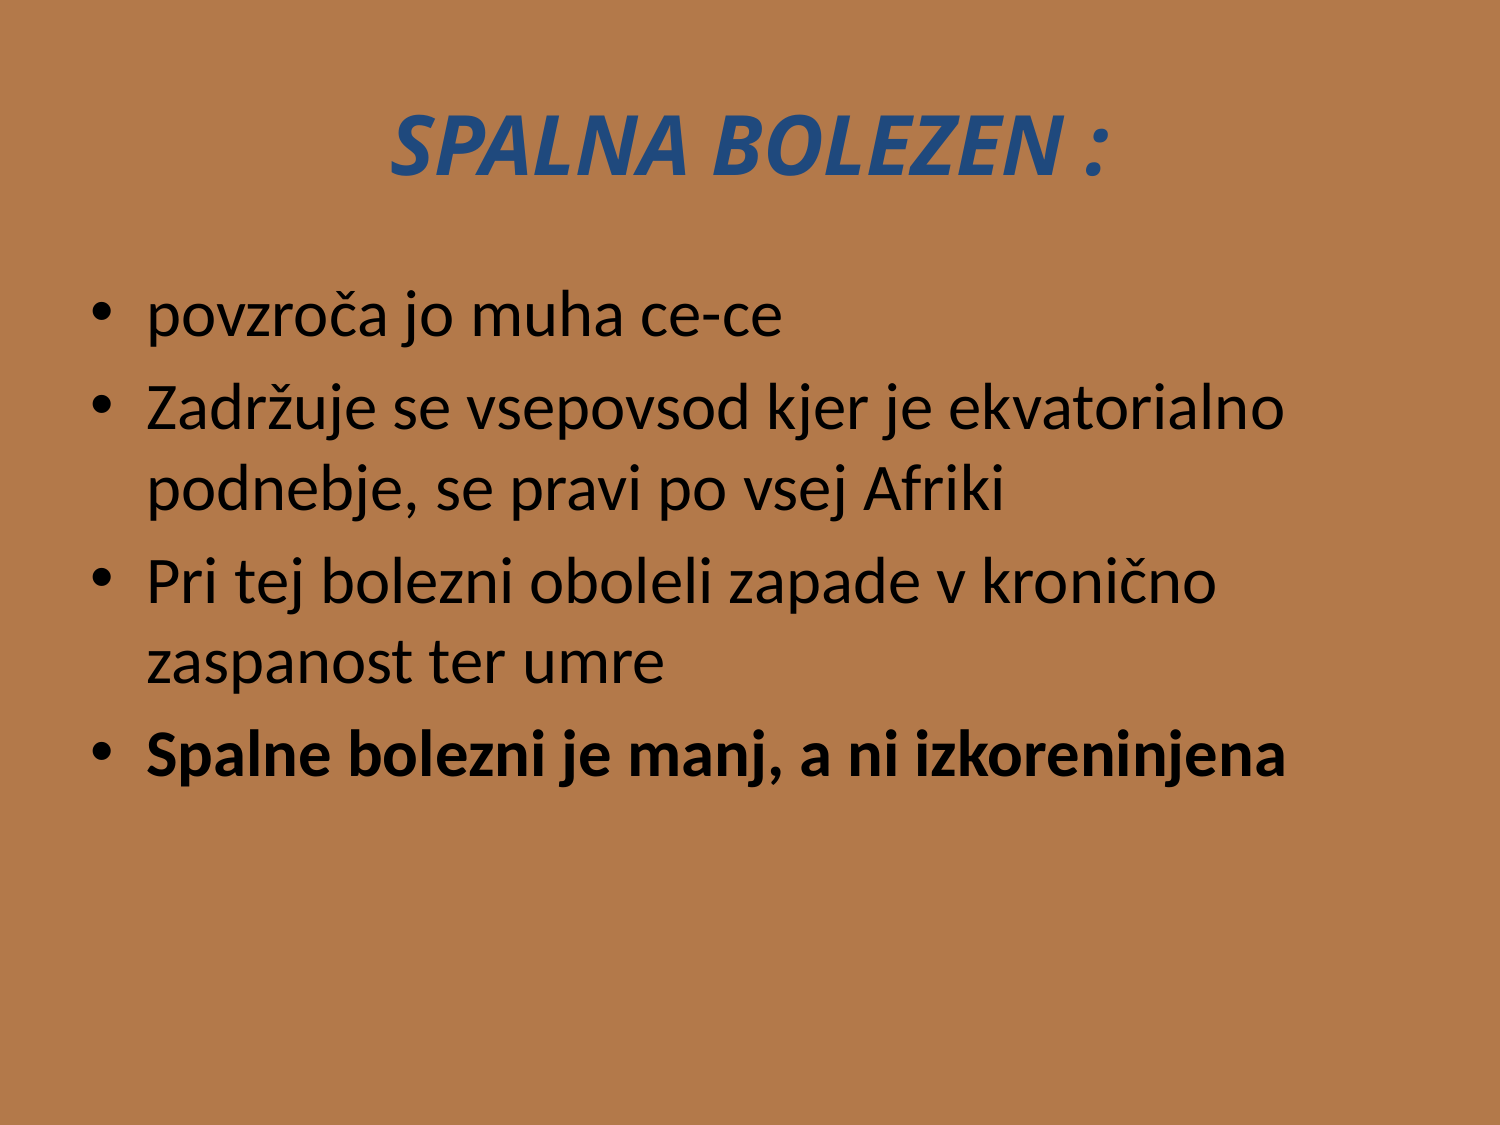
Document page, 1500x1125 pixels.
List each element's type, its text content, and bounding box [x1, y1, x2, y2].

title SPALNA BOLEZEN : [75, 45, 1425, 233]
list povzroča jo muha ce-ce Zadržuje se vsepovsod kjer je ekvatorialno podnebje, se pravi po vsej Afriki Pri tej bolezni oboleli zapade v kronično zaspanost ter umre Spalne bolezni je manj, a ni izkoreninjena [75, 262, 1425, 1005]
